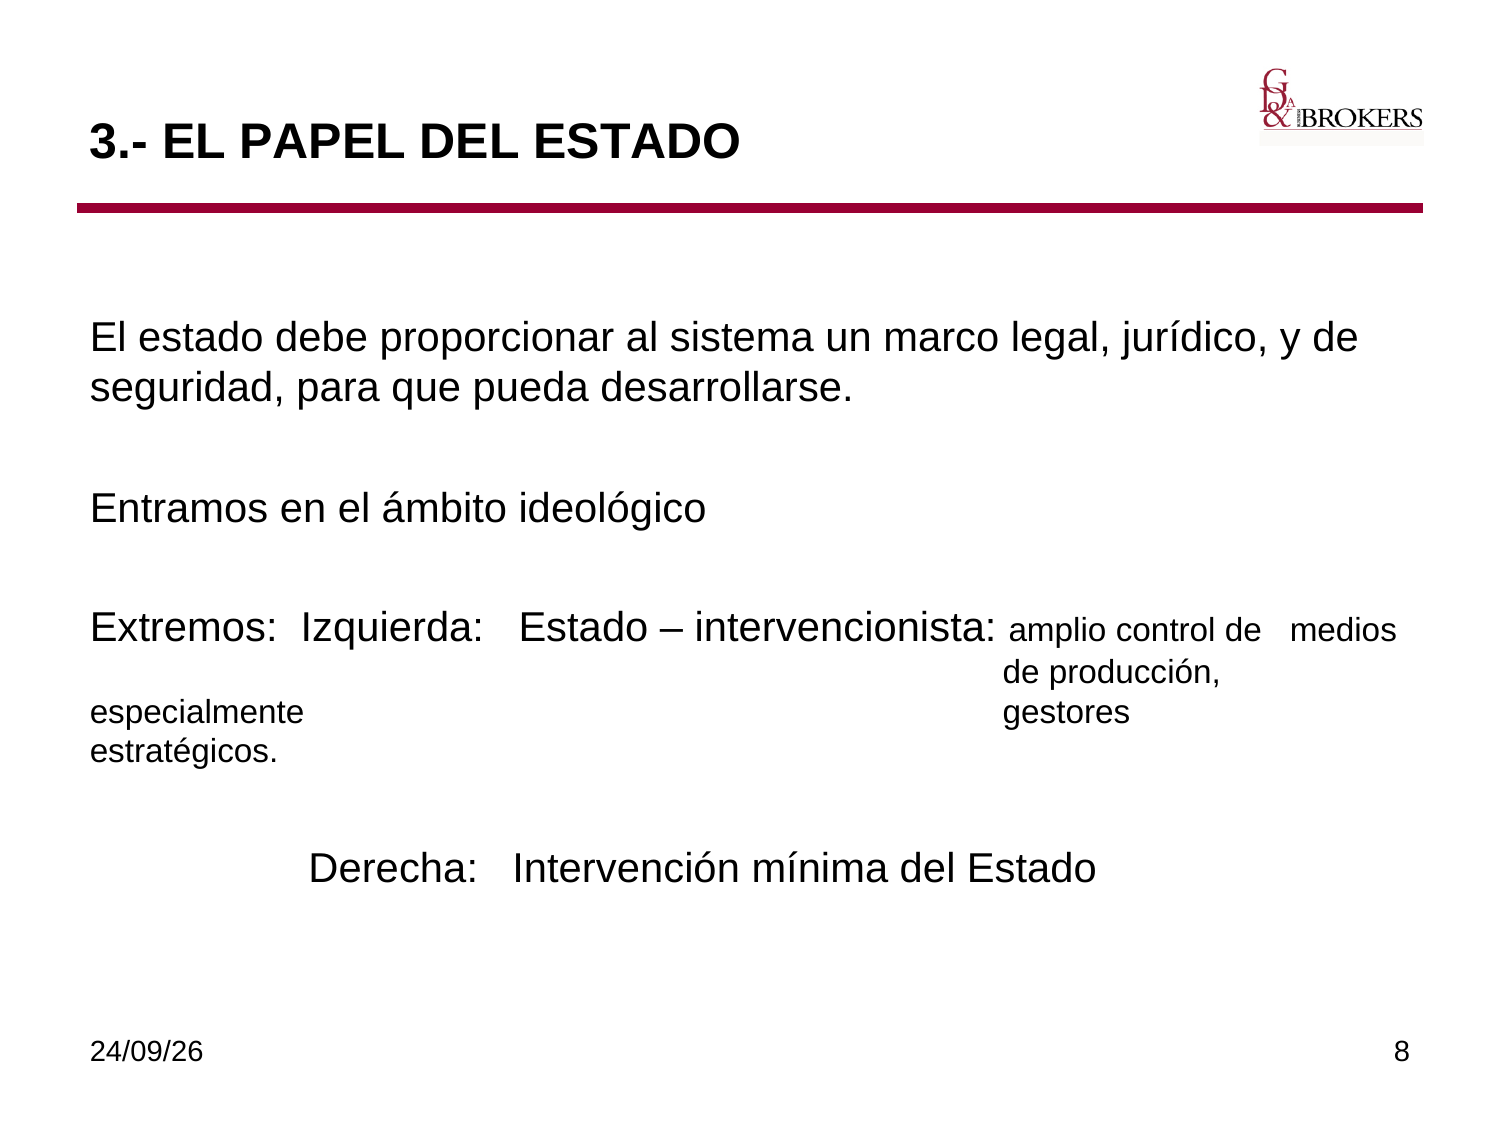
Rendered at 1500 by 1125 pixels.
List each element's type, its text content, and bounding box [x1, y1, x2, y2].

list El estado debe proporcionar al sistema un marco legal, jurídico, y de seguridad, para que pueda desarrollarse. Entramos en el ámbito ideológico Extremos: Izquierda: Estado – intervencionista: amplio control de medios de producción, especialmente gestores estratégicos. Derecha: Intervención mínima del Estado [75, 302, 1426, 1005]
title 3.- EL PAPEL DEL ESTADO [75, 45, 1426, 233]
